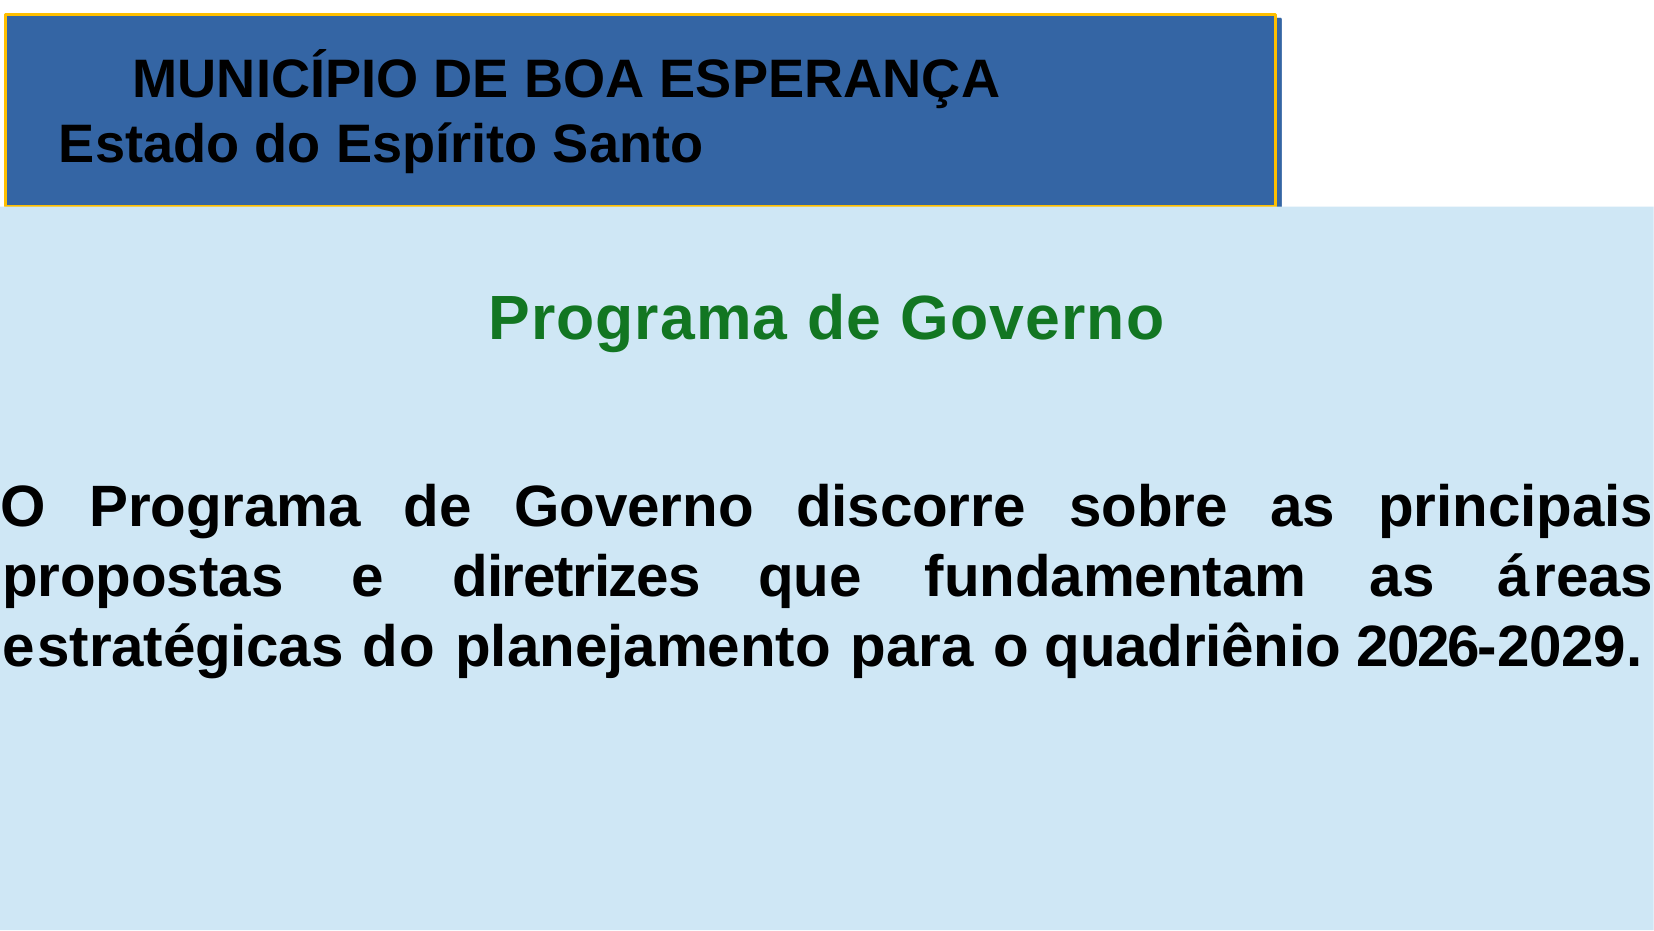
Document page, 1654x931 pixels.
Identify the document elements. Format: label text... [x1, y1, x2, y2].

title MUNICÍPIO DE BOA ESPERANÇA Estado do Espírito Santo [59, 23, 1152, 178]
subtitle Programa de Governo O Programa de Governo discorre sobre as principais propostas e diretrizes que fundamentam as áreas estratégicas do planejamento para o quadriênio 2026-2029. [0, 206, 1654, 931]
